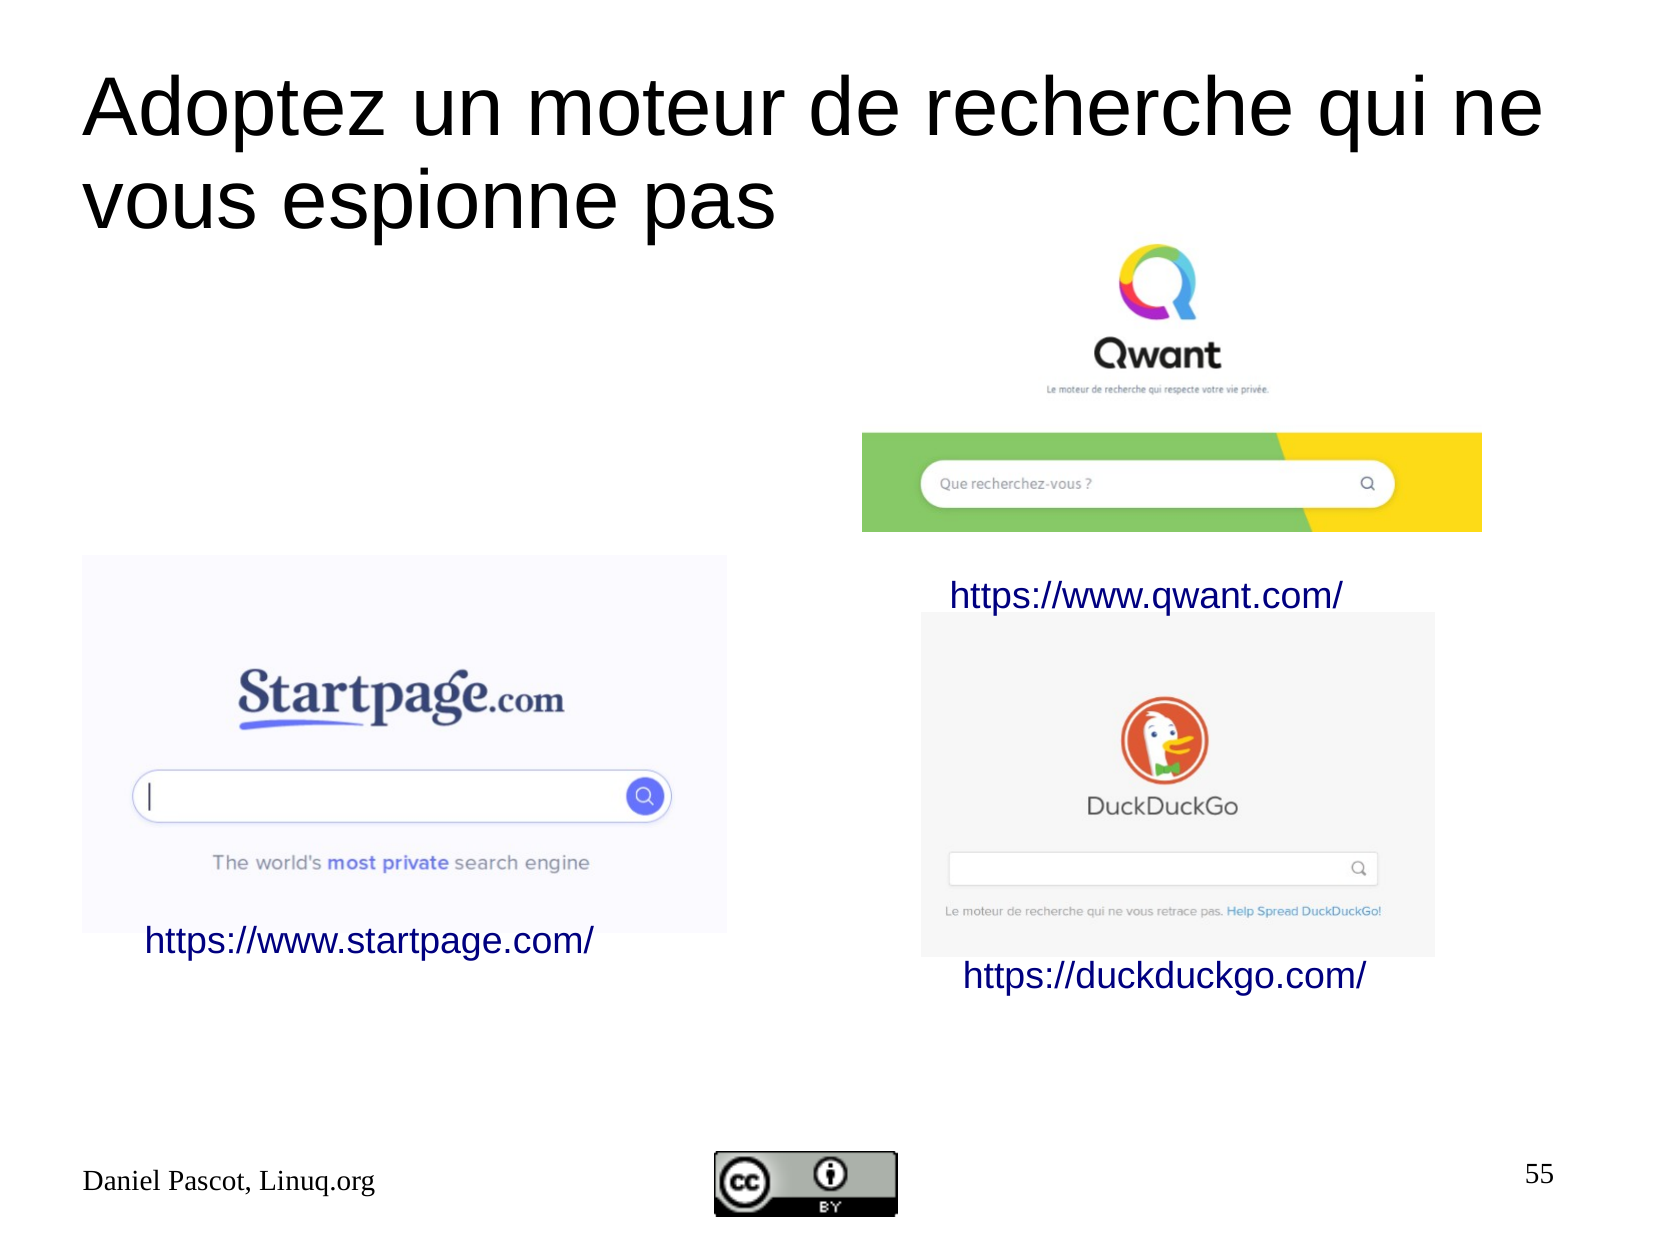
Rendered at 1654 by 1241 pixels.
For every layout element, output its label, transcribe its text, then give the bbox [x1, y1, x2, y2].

picture [921, 612, 1435, 957]
text_box https://duckduckgo.com/ [948, 947, 1382, 1004]
text_box https://www.startpage.com/ [129, 911, 610, 969]
picture [82, 555, 727, 933]
text_box https://www.qwant.com/ [934, 566, 1359, 624]
picture [714, 1151, 898, 1217]
picture [862, 200, 1482, 532]
title Adoptez un moteur de recherche qui ne vous espionne pas [82, 28, 1571, 277]
